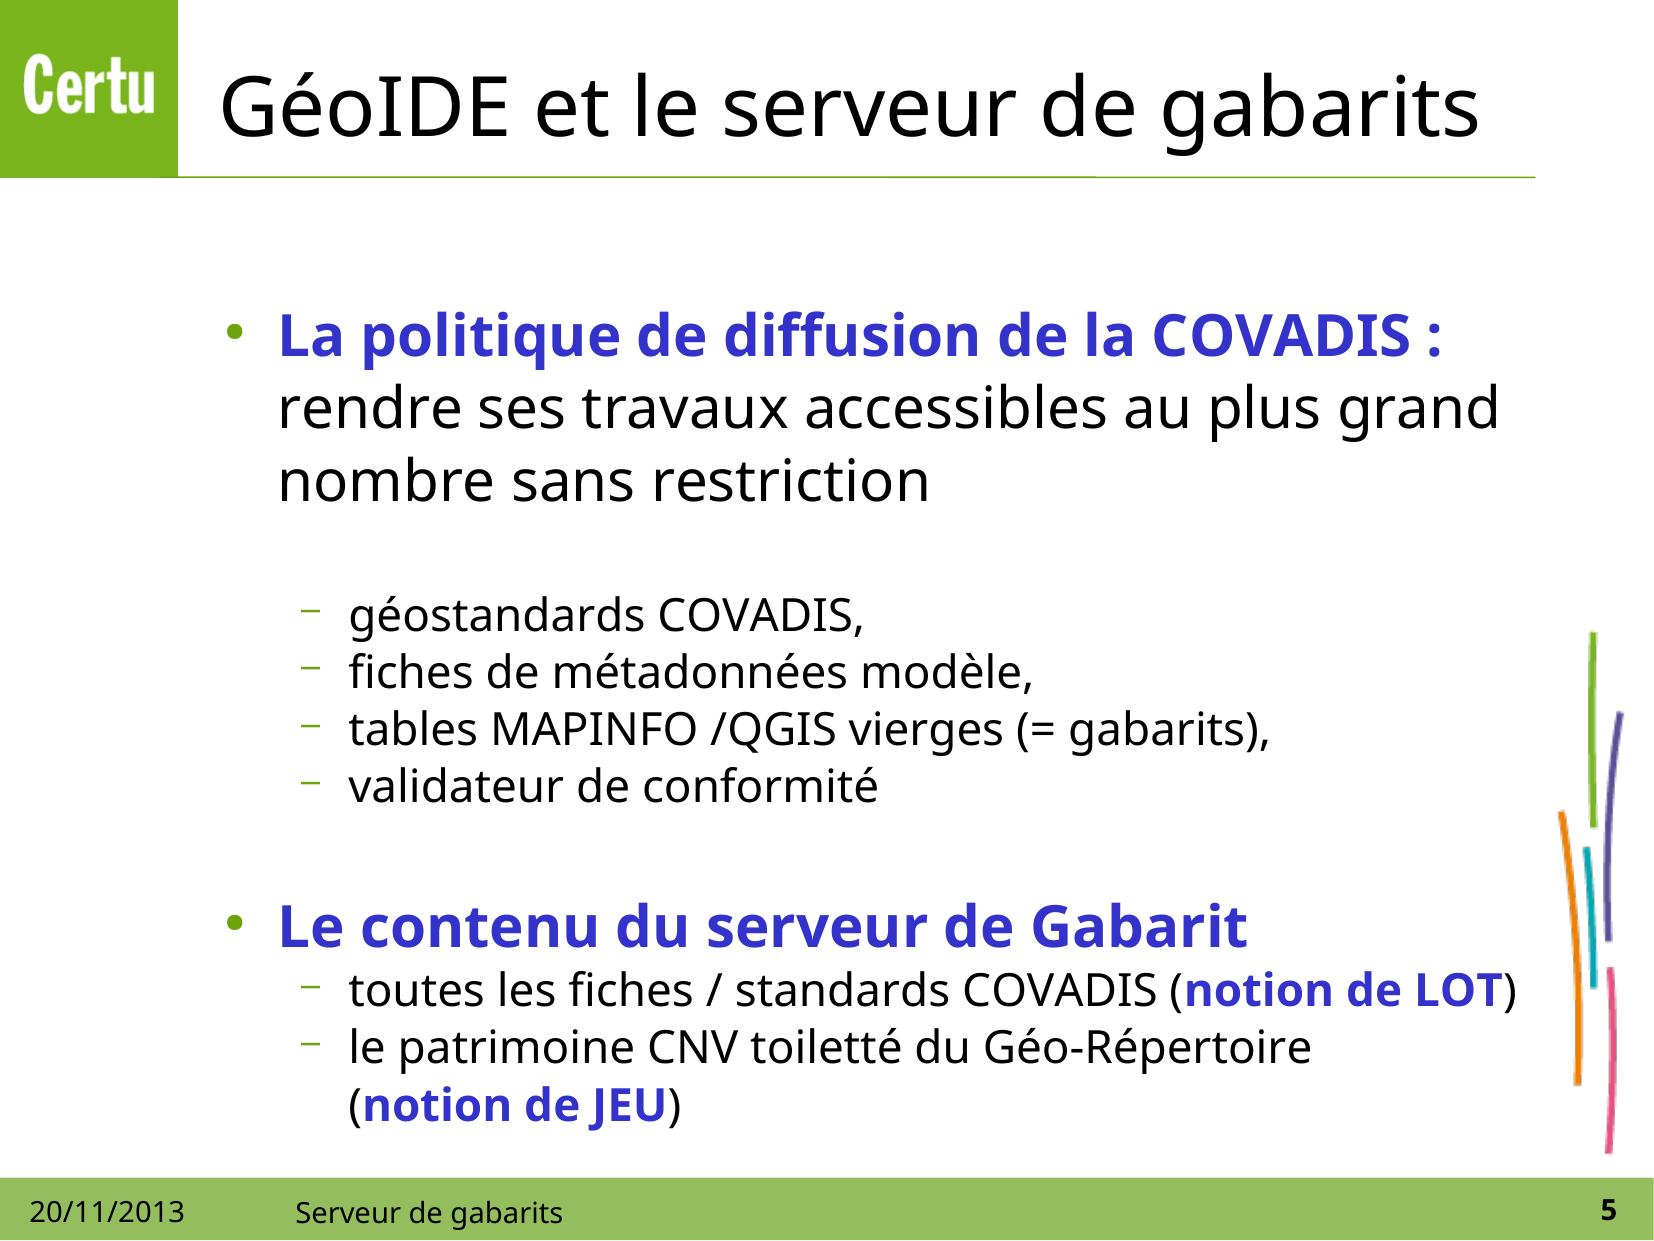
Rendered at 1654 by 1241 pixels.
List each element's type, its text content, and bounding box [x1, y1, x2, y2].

text_box Serveur de gabarits [295, 1192, 1536, 1230]
picture [1536, 620, 1654, 1165]
text_box <numéro> [1564, 1180, 1654, 1240]
picture [0, 0, 178, 178]
text_box 20/11/2013 [29, 1180, 266, 1240]
list La politique de diffusion de la COVADIS : rendre ses travaux accessibles au plus grand nombre sans restriction géostandards COVADIS, fiches de métadonnées modèle, tables MAPINFO /QGIS vierges (= gabarits), validateur de conformité Le contenu du serveur de Gabarit toutes les fiches / standards COVADIS (notion de LOT) le patrimoine CNV toiletté du Géo-Répertoire (notion de JEU) [206, 295, 1536, 1241]
title GéoIDE et le serveur de gabarits [218, 47, 1536, 155]
